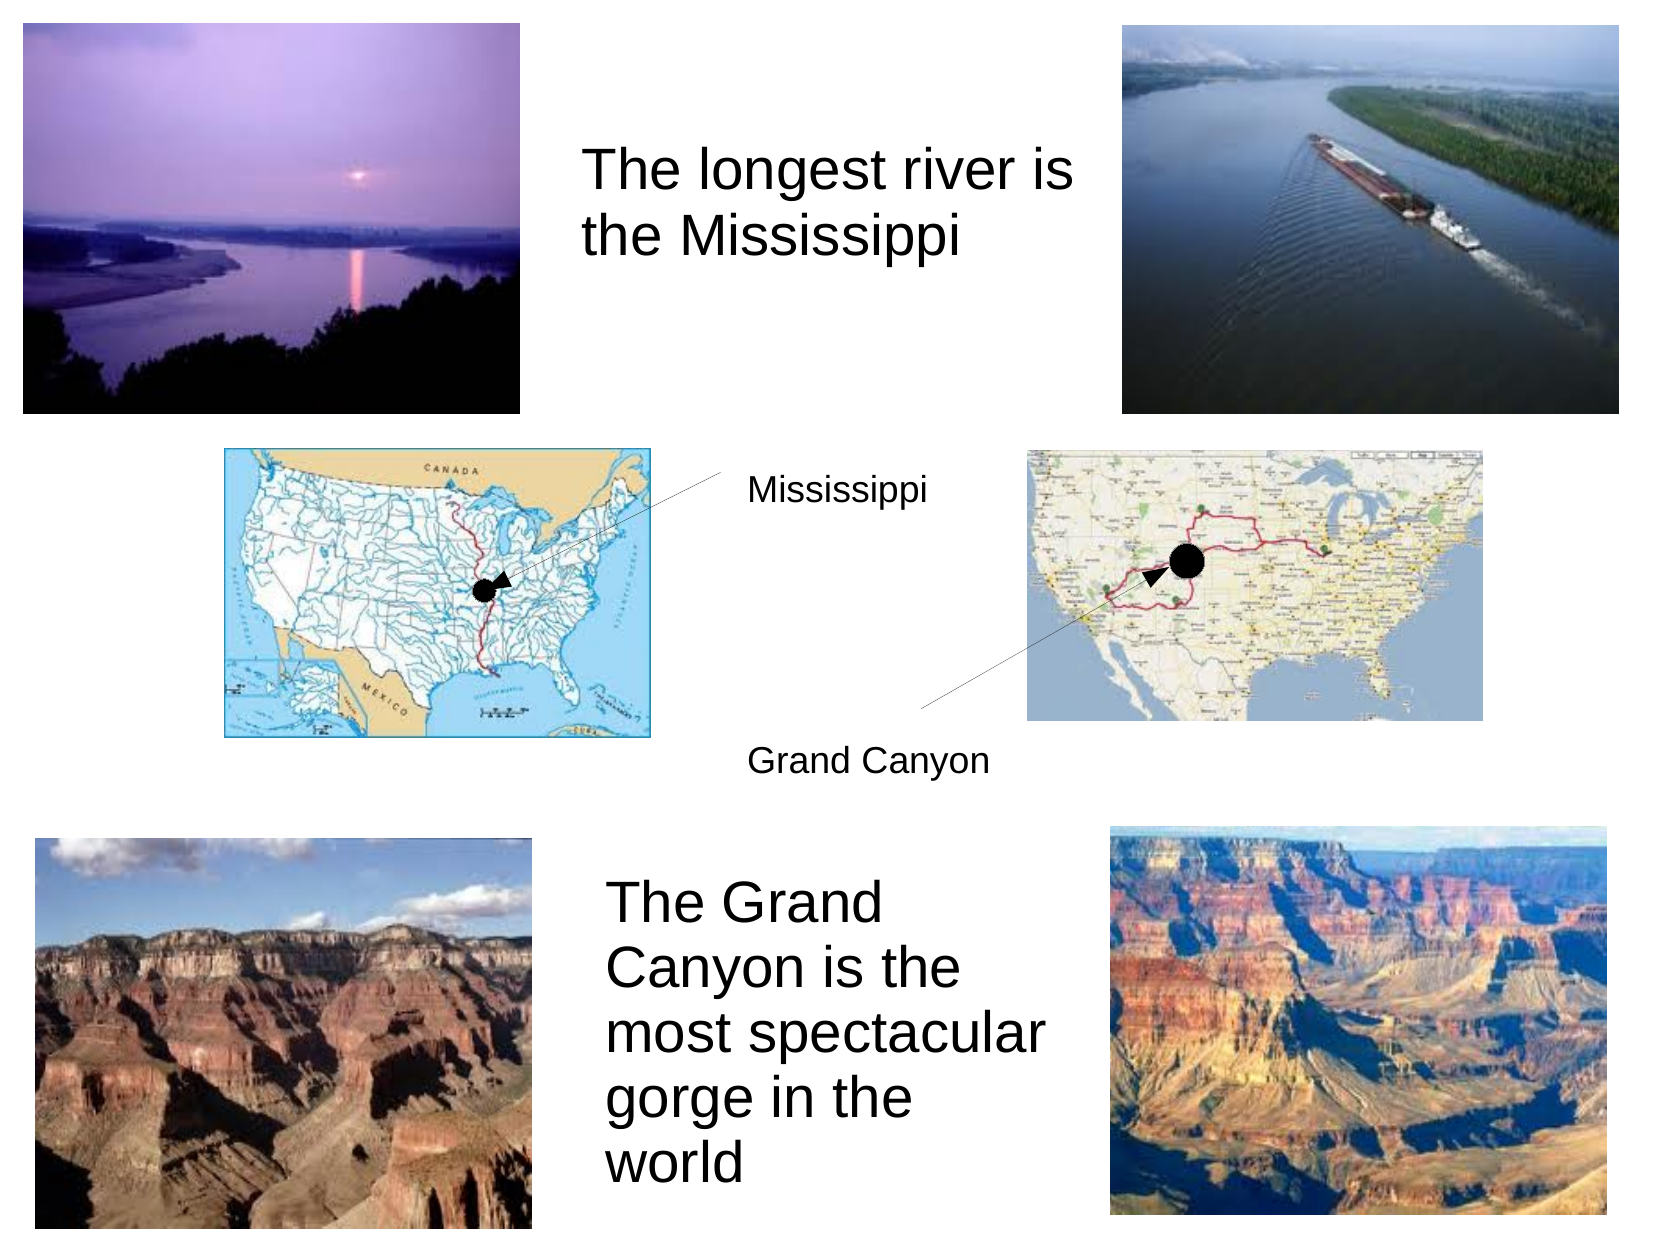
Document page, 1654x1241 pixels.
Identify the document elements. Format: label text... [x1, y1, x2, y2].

text_box Grand Canyon [732, 732, 1016, 790]
text_box Mississippi [732, 460, 943, 518]
text_box [472, 578, 497, 603]
text_box The Grand Canyon is the most spectacular gorge in the world [590, 862, 1075, 1201]
text_box [1169, 543, 1205, 579]
picture [1027, 450, 1483, 721]
picture [35, 838, 532, 1229]
picture [1122, 25, 1619, 414]
text_box The longest river is the Mississippi [566, 129, 1101, 355]
picture [1110, 826, 1607, 1215]
picture [23, 23, 520, 414]
picture [224, 448, 651, 738]
